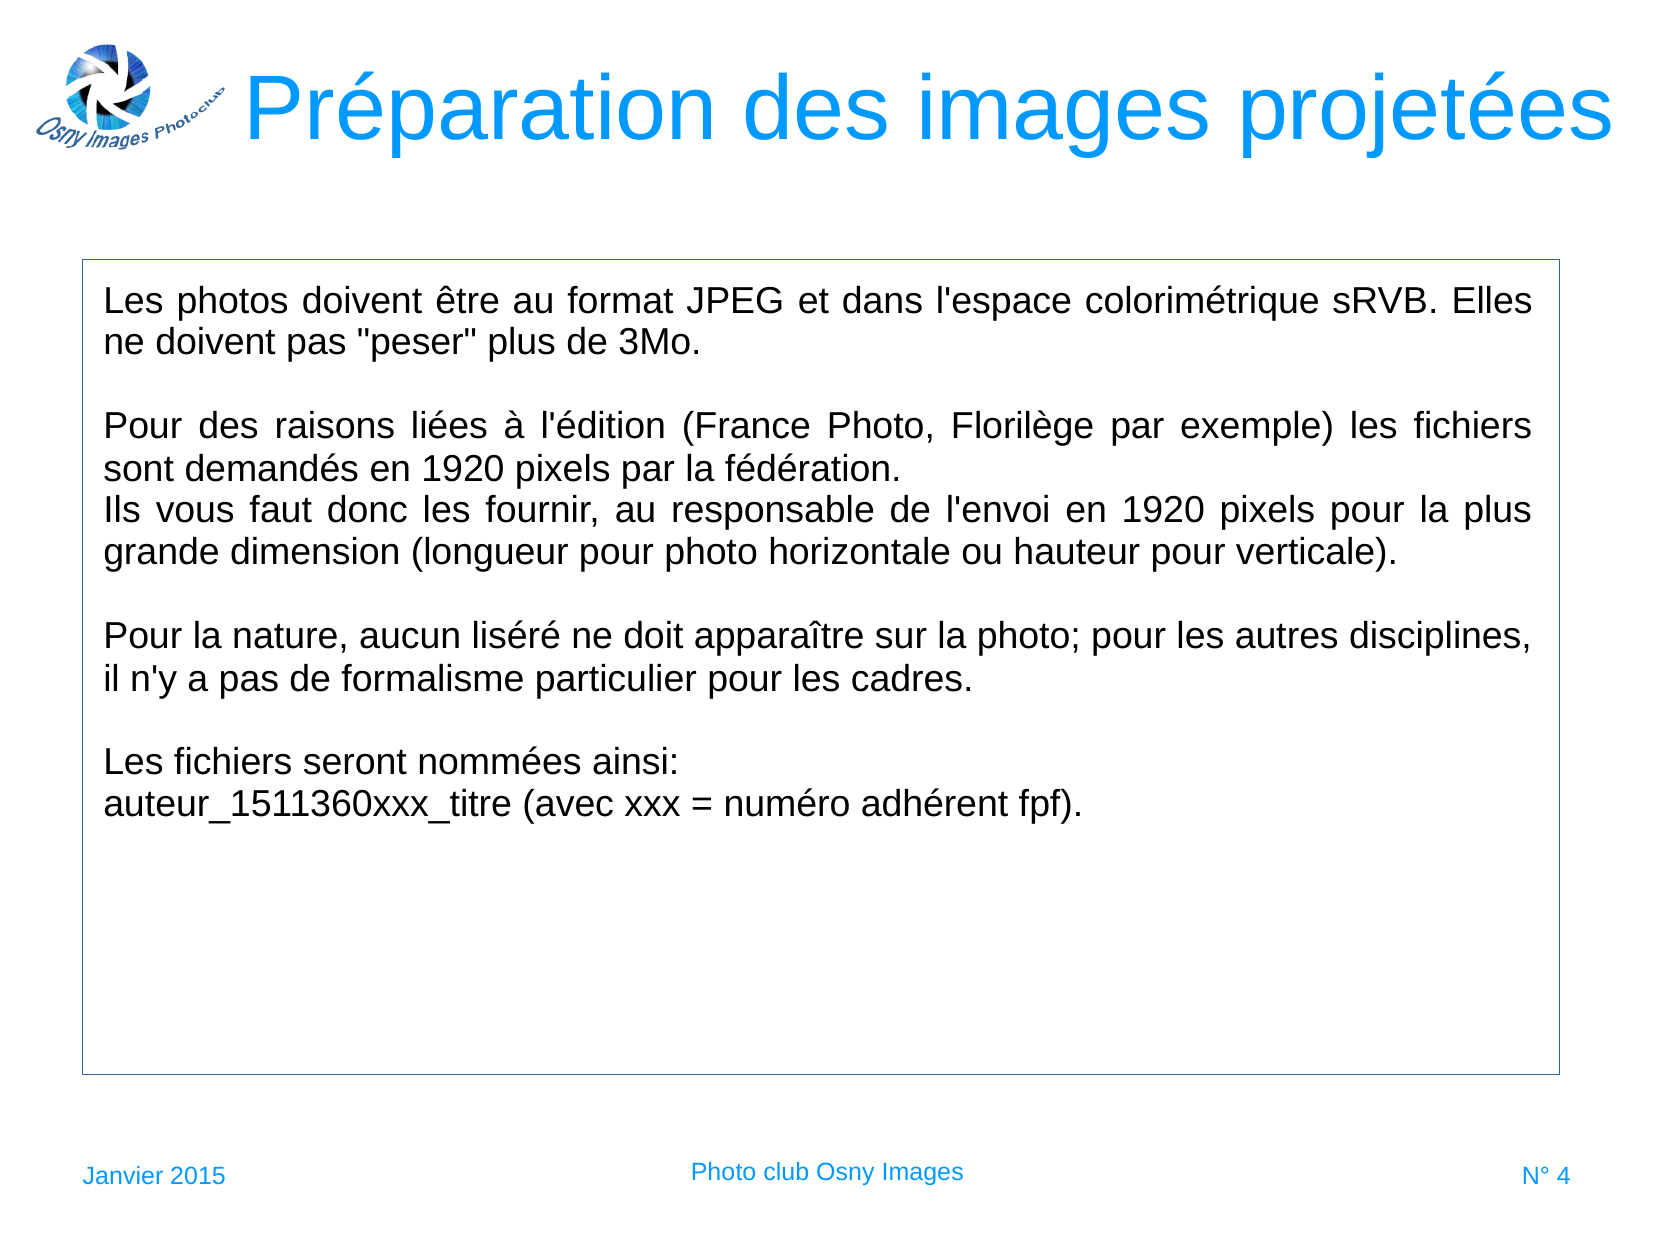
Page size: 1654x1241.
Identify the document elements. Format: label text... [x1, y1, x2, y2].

title Préparation des images projetées [212, 37, 1648, 178]
picture [11, 11, 258, 163]
text_box Les photos doivent être au format JPEG et dans l'espace colorimétrique sRVB. Elles ne doivent pas "peser" plus de 3Mo. Pour des raisons liées à l'édition (France Photo, Florilège par exemple) les fichiers sont demandés en 1920 pixels par la fédération. Ils vous faut donc les fournir, au responsable de l'envoi en 1920 pixels pour la plus grande dimension (longueur pour photo horizontale ou hauteur pour verticale). Pour la nature, aucun liséré ne doit apparaître sur la photo; pour les autres disciplines, il n'y a pas de formalisme particulier pour les cadres. Les fichiers seront nommées ainsi: auteur_1511360xxx_titre (avec xxx = numéro adhérent fpf). [88, 271, 1548, 1029]
